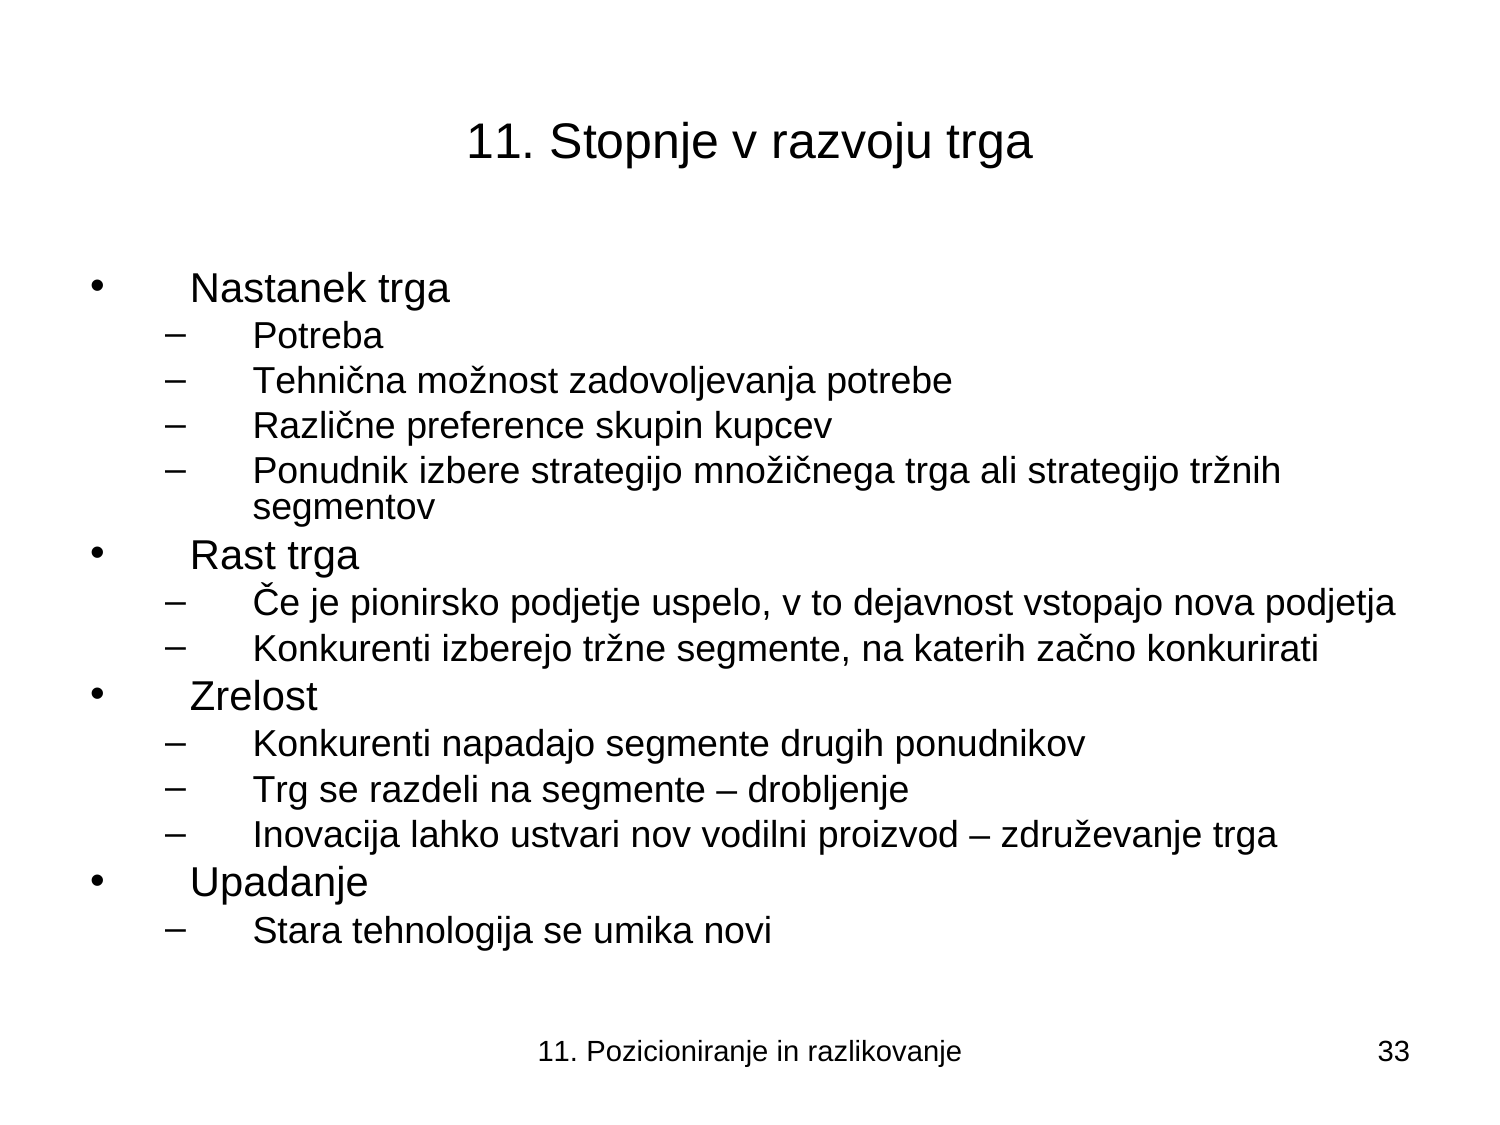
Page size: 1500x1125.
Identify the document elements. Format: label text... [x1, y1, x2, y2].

text_box 11. Pozicioniranje in razlikovanje [512, 1024, 988, 1103]
text_box <number> [1074, 1024, 1426, 1103]
title 11. Stopnje v razvoju trga [75, 45, 1426, 233]
list Nastanek trga Potreba Tehnična možnost zadovoljevanja potrebe Različne preference skupin kupcev Ponudnik izbere strategijo množičnega trga ali strategijo tržnih segmentov Rast trga Če je pionirsko podjetje uspelo, v to dejavnost vstopajo nova podjetja Konkurenti izberejo tržne segmente, na katerih začno konkurirati Zrelost Konkurenti napadajo segmente drugih ponudnikov Trg se razdeli na segmente – drobljenje Inovacija lahko ustvari nov vodilni proizvod – združevanje trga Upadanje Stara tehnologija se umika novi [75, 262, 1426, 1006]
